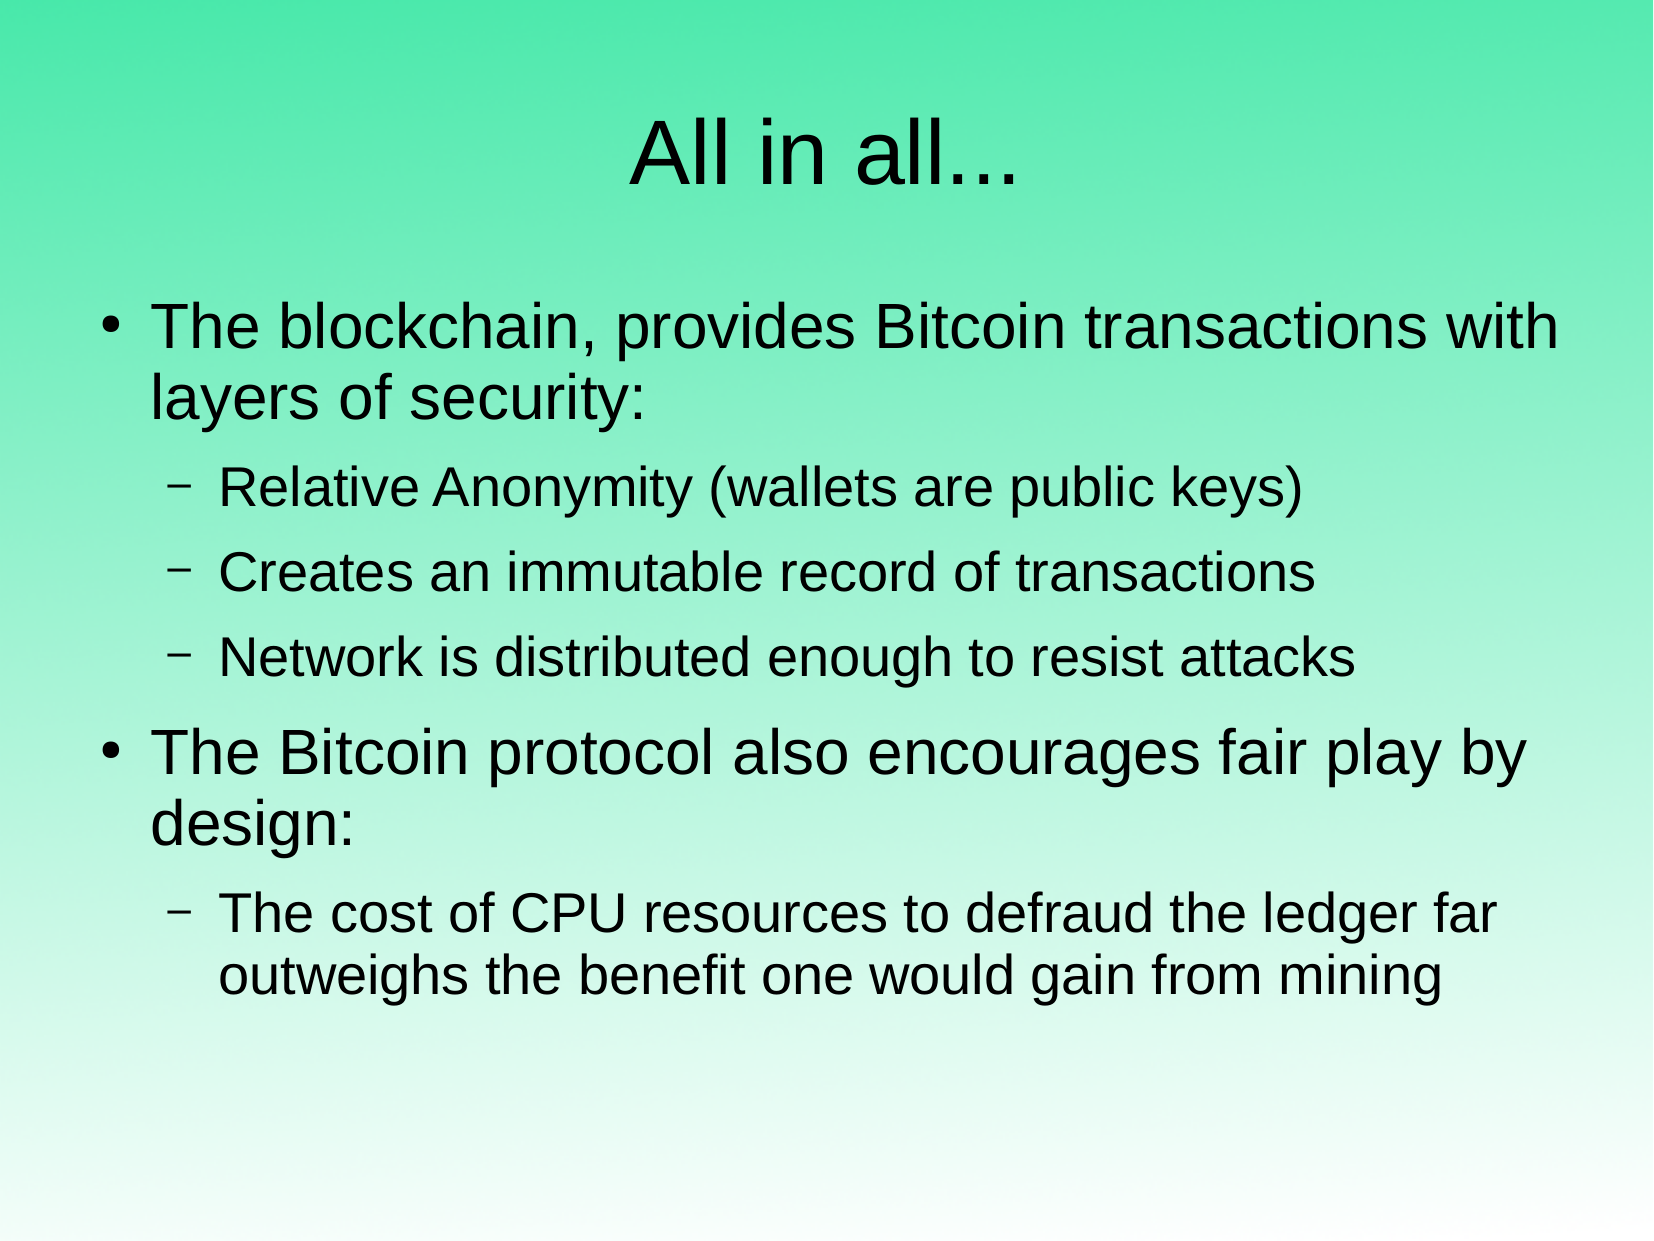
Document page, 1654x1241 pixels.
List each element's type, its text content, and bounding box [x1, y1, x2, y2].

title All in all... [82, 49, 1571, 257]
list The blockchain, provides Bitcoin transactions with layers of security: Relative Anonymity (wallets are public keys) Creates an immutable record of transactions Network is distributed enough to resist attacks The Bitcoin protocol also encourages fair play by design: The cost of CPU resources to defraud the ledger far outweighs the benefit one would gain from mining [82, 290, 1571, 1010]
picture [0, 0, 1654, 1241]
